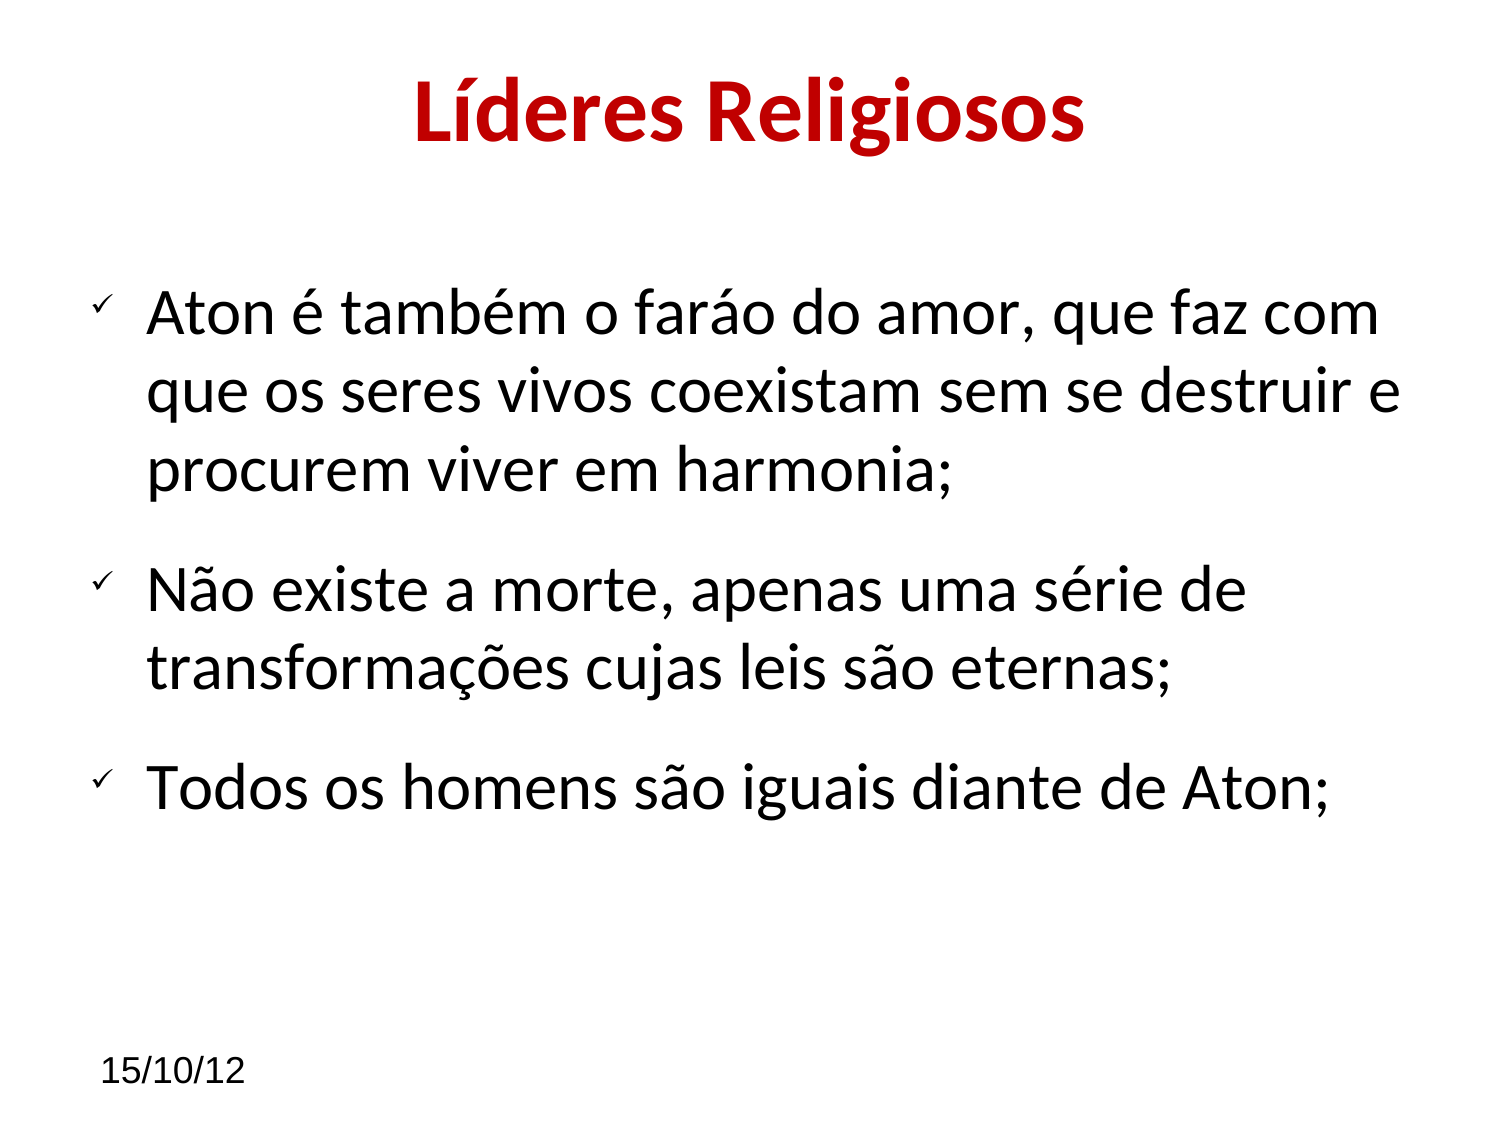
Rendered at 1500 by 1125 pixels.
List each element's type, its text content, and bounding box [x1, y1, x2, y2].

title Líderes Religiosos [75, 45, 1426, 233]
text_box Aton é também o faráo do amor, que faz com que os seres vivos coexistam sem se destruir e procurem viver em harmonia; Não existe a morte, apenas uma série de transformações cujas leis são eternas; Todos os homens são iguais diante de Aton; [75, 262, 1426, 1005]
